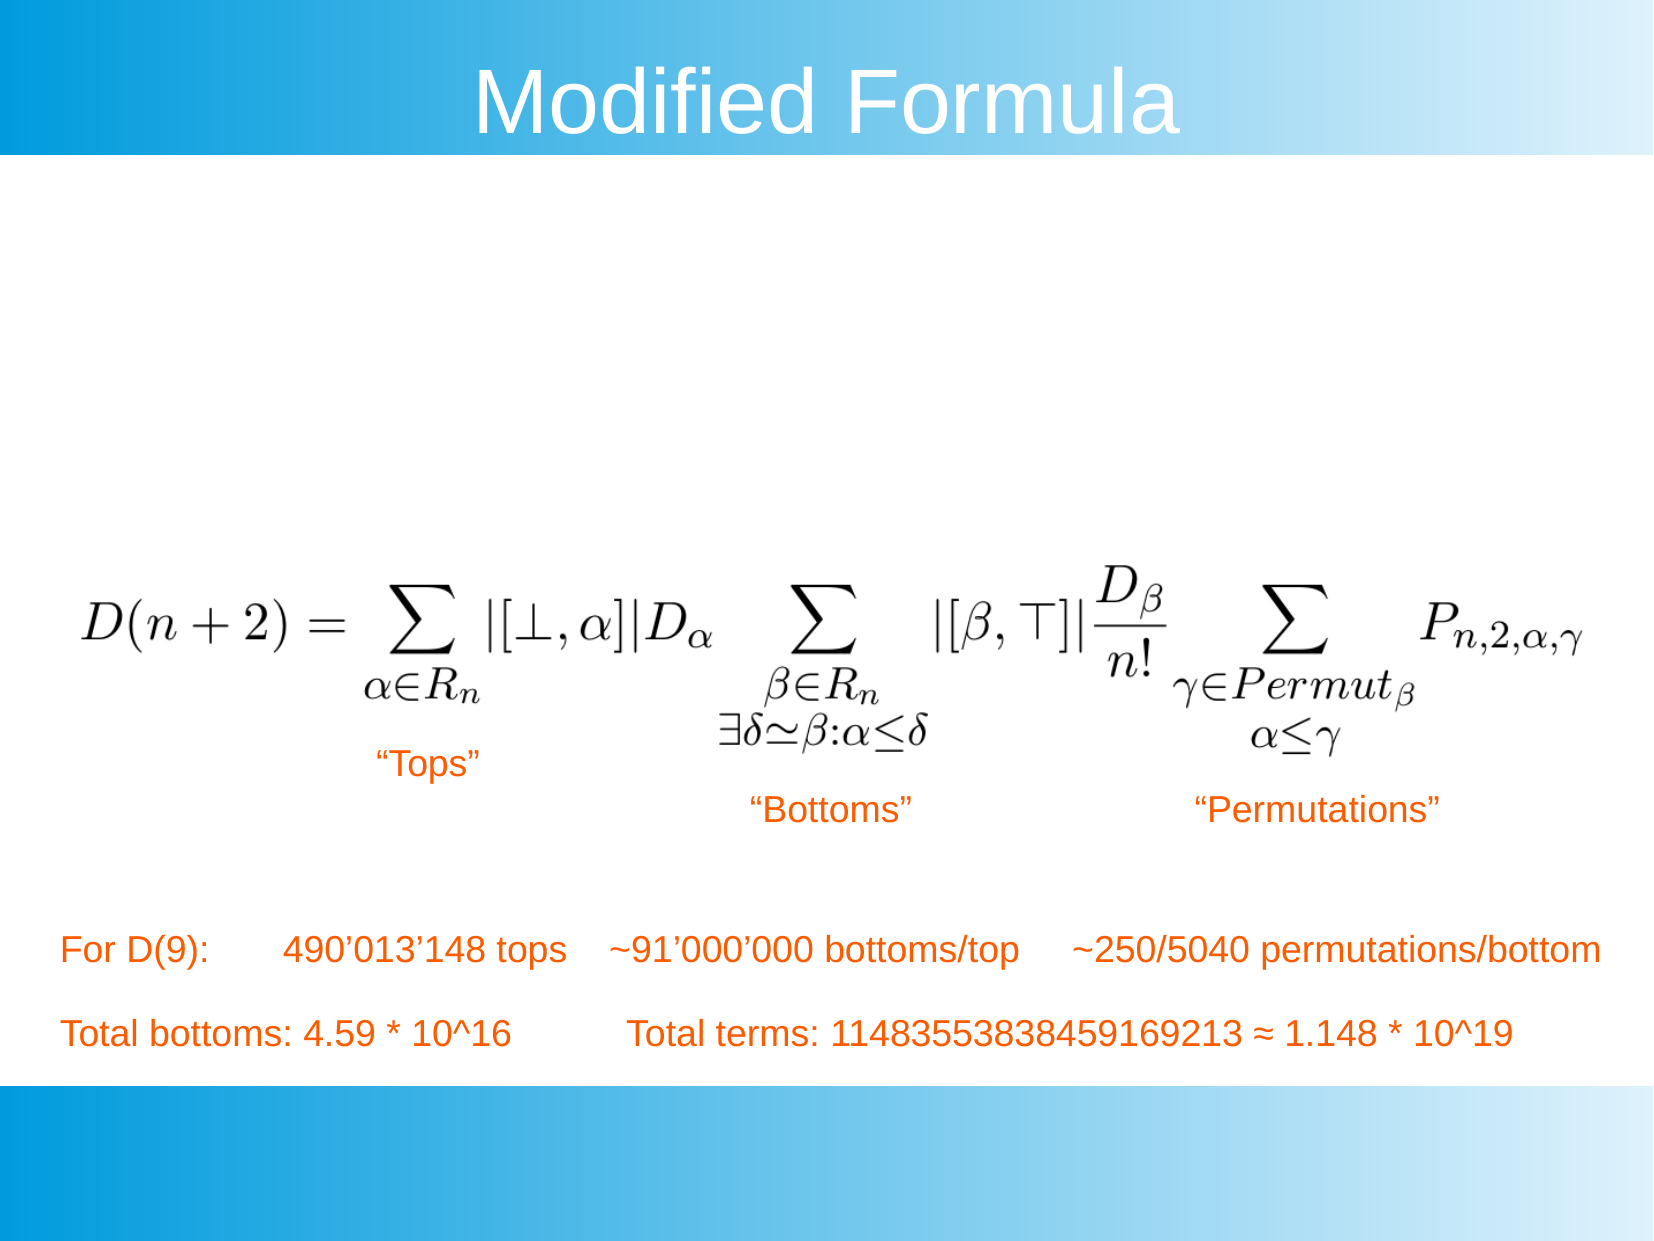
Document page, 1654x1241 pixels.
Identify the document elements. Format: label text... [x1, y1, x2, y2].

text_box “Tops” [361, 735, 496, 792]
text_box “Permutations” [1179, 781, 1456, 839]
text_box For D(9): 490’013’148 tops ~91’000’000 bottoms/top ~250/5040 permutations/bottom Total bottoms: 4.59 * 10^16 Total terms: 11483553838459169213 ≈ 1.148 * 10^19 [45, 921, 1654, 1062]
picture [63, 535, 1621, 782]
text_box “Bottoms” [735, 781, 928, 839]
title Modified Formula [82, 49, 1571, 155]
